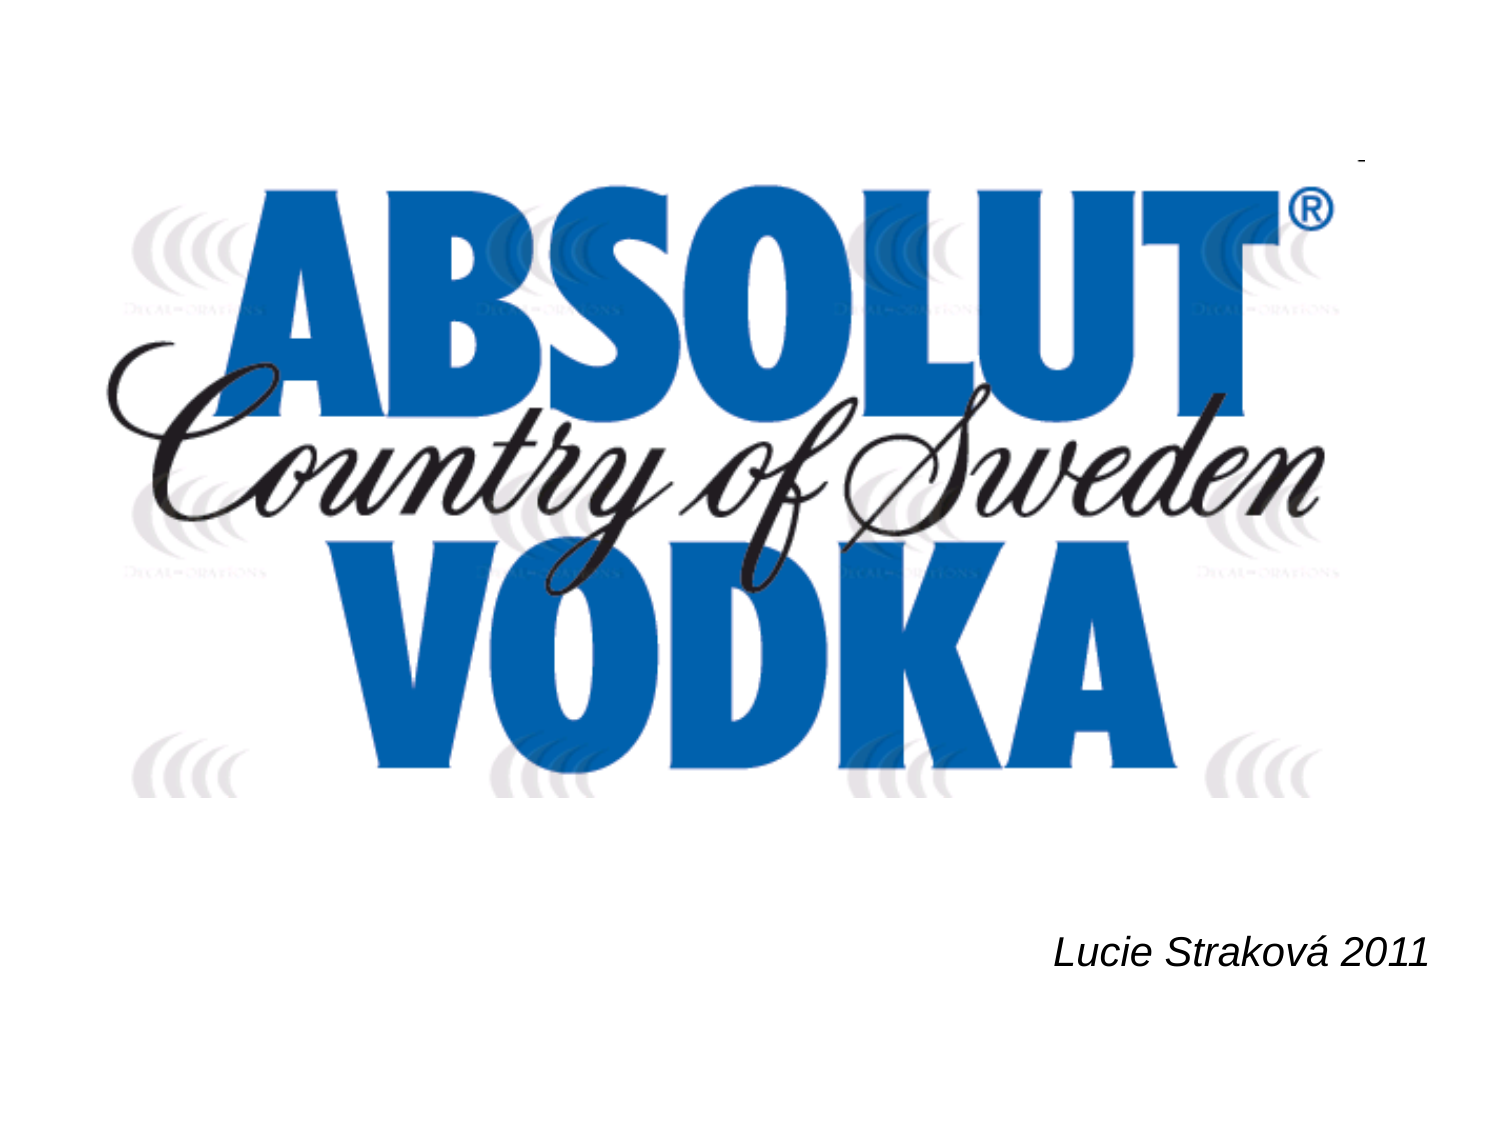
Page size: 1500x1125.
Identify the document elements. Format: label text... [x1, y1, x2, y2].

subtitle Lucie Straková 2011 [395, 916, 1446, 1125]
picture [88, 160, 1365, 798]
